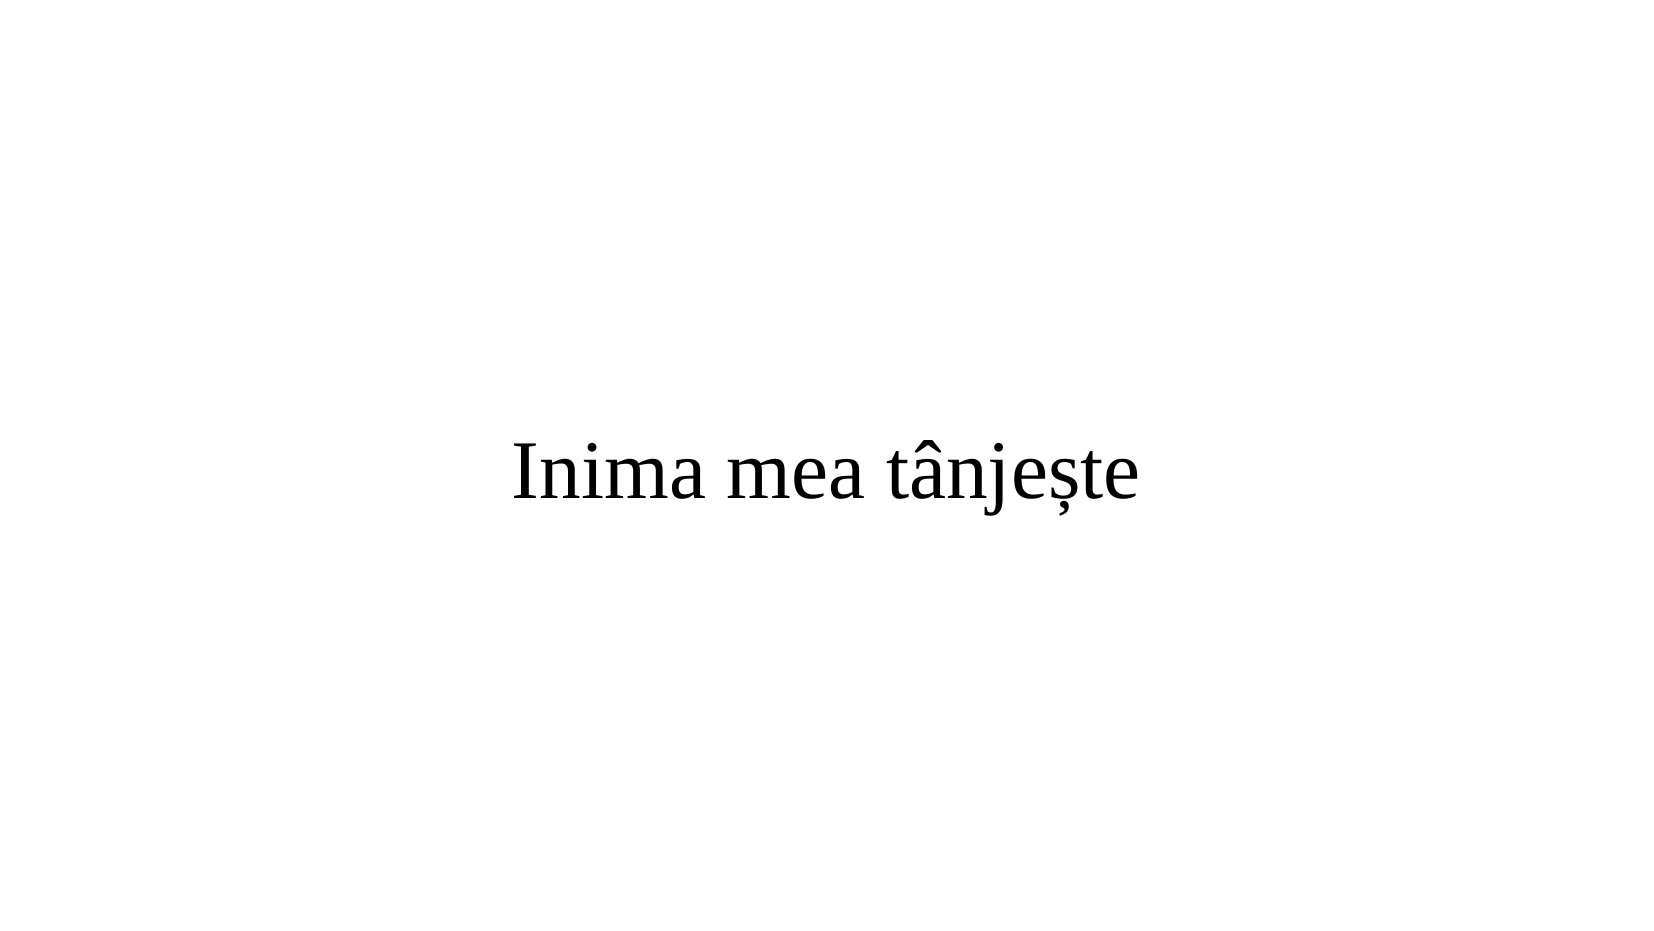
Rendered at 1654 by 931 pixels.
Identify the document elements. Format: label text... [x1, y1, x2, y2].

title Inima mea tânjește [165, 392, 1489, 549]
